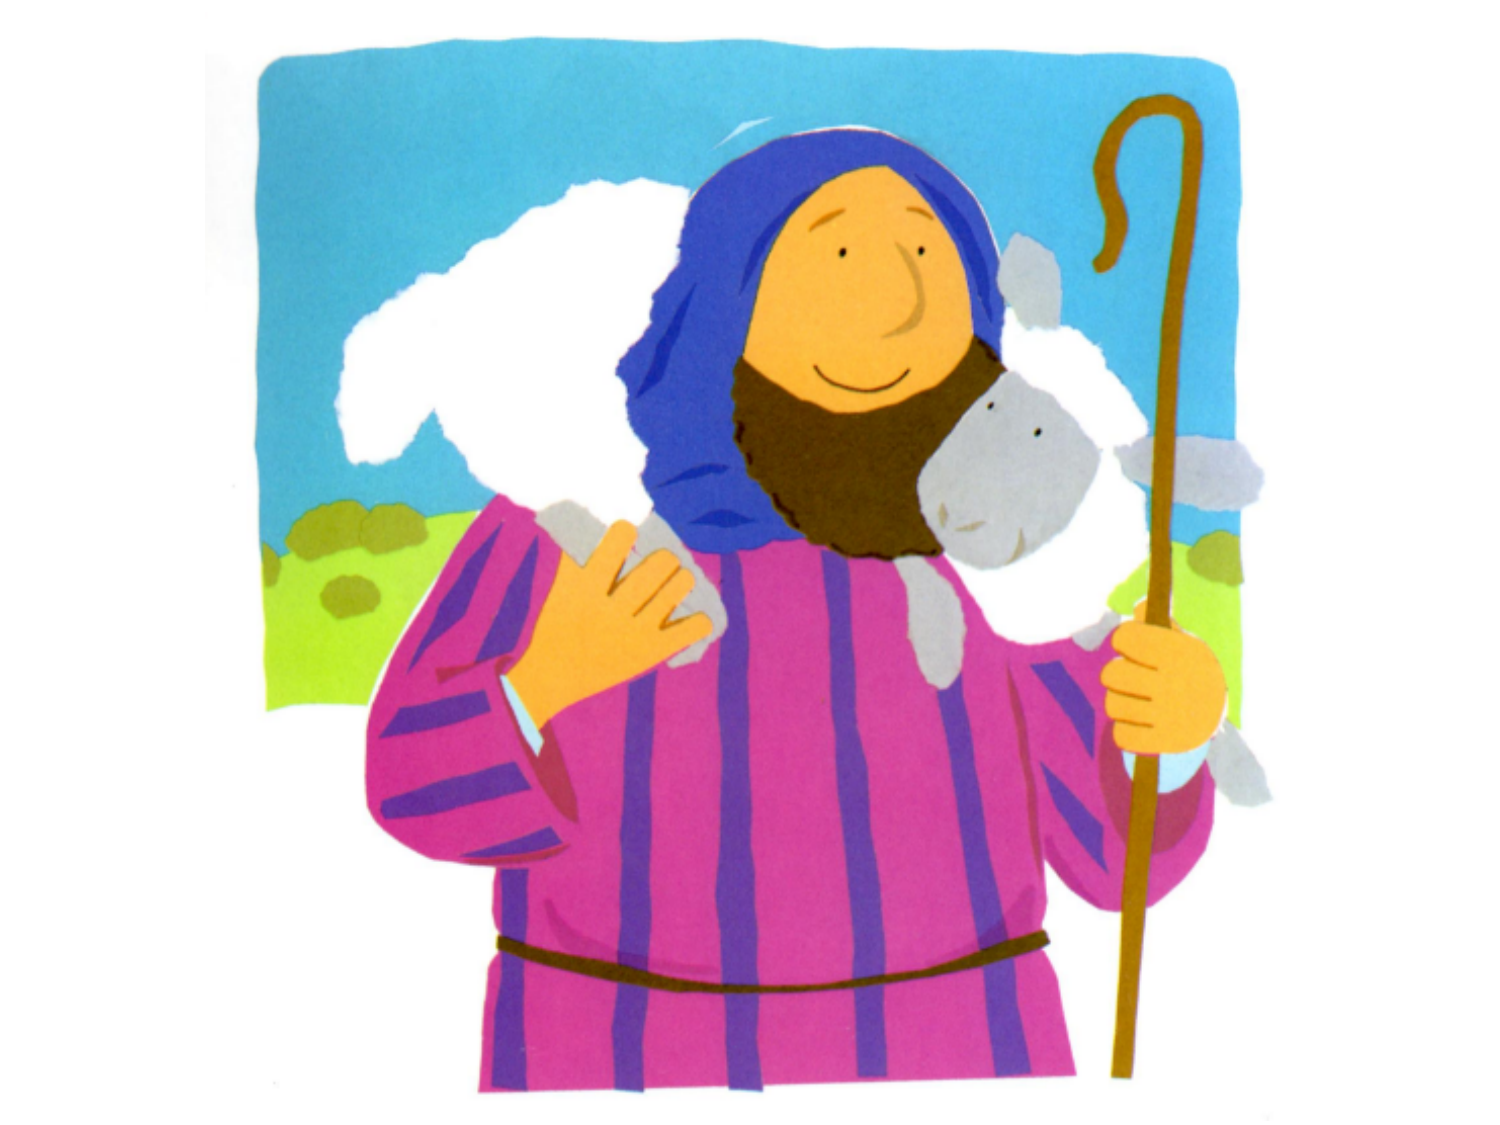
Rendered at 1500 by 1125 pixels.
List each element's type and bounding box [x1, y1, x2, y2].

picture [205, 12, 1316, 1121]
